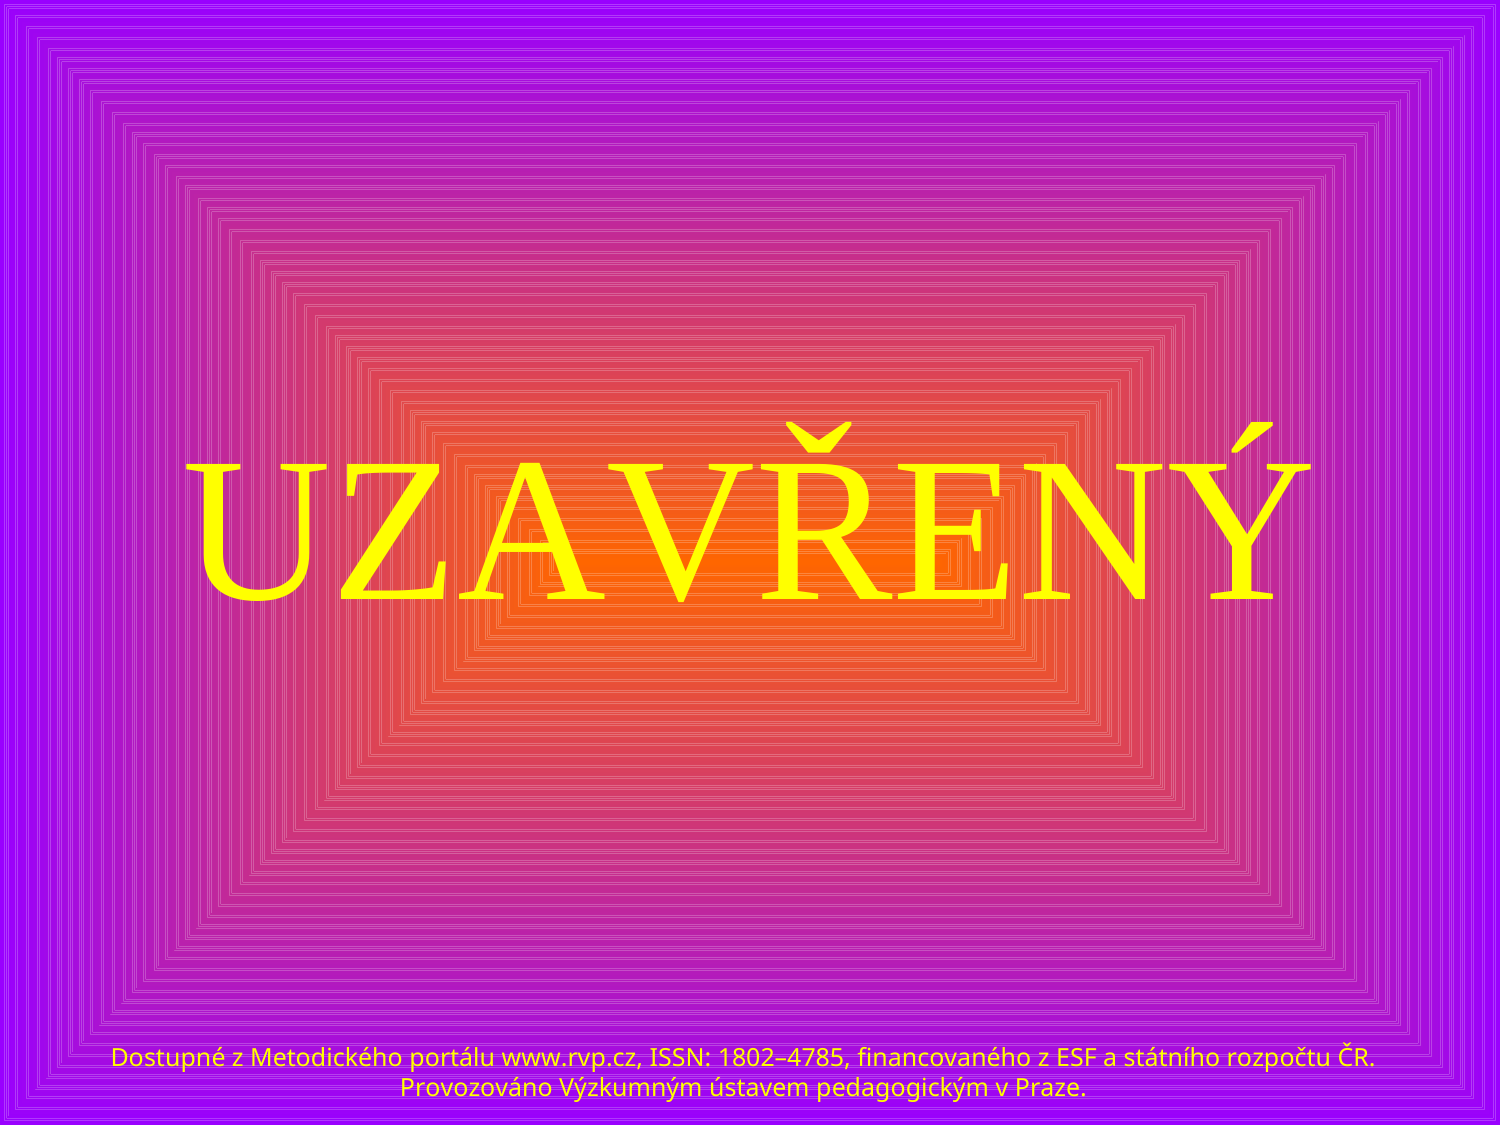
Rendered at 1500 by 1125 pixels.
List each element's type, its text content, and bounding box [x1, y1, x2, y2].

text_box Dostupné z Metodického portálu www.rvp.cz, ISSN: 1802–4785, financovaného z ESF a státního rozpočtu ČR. Provozováno Výzkumným ústavem pedagogickým v Praze. [35, 1041, 1454, 1102]
text_box UZAVŘENÝ [0, 385, 1500, 649]
